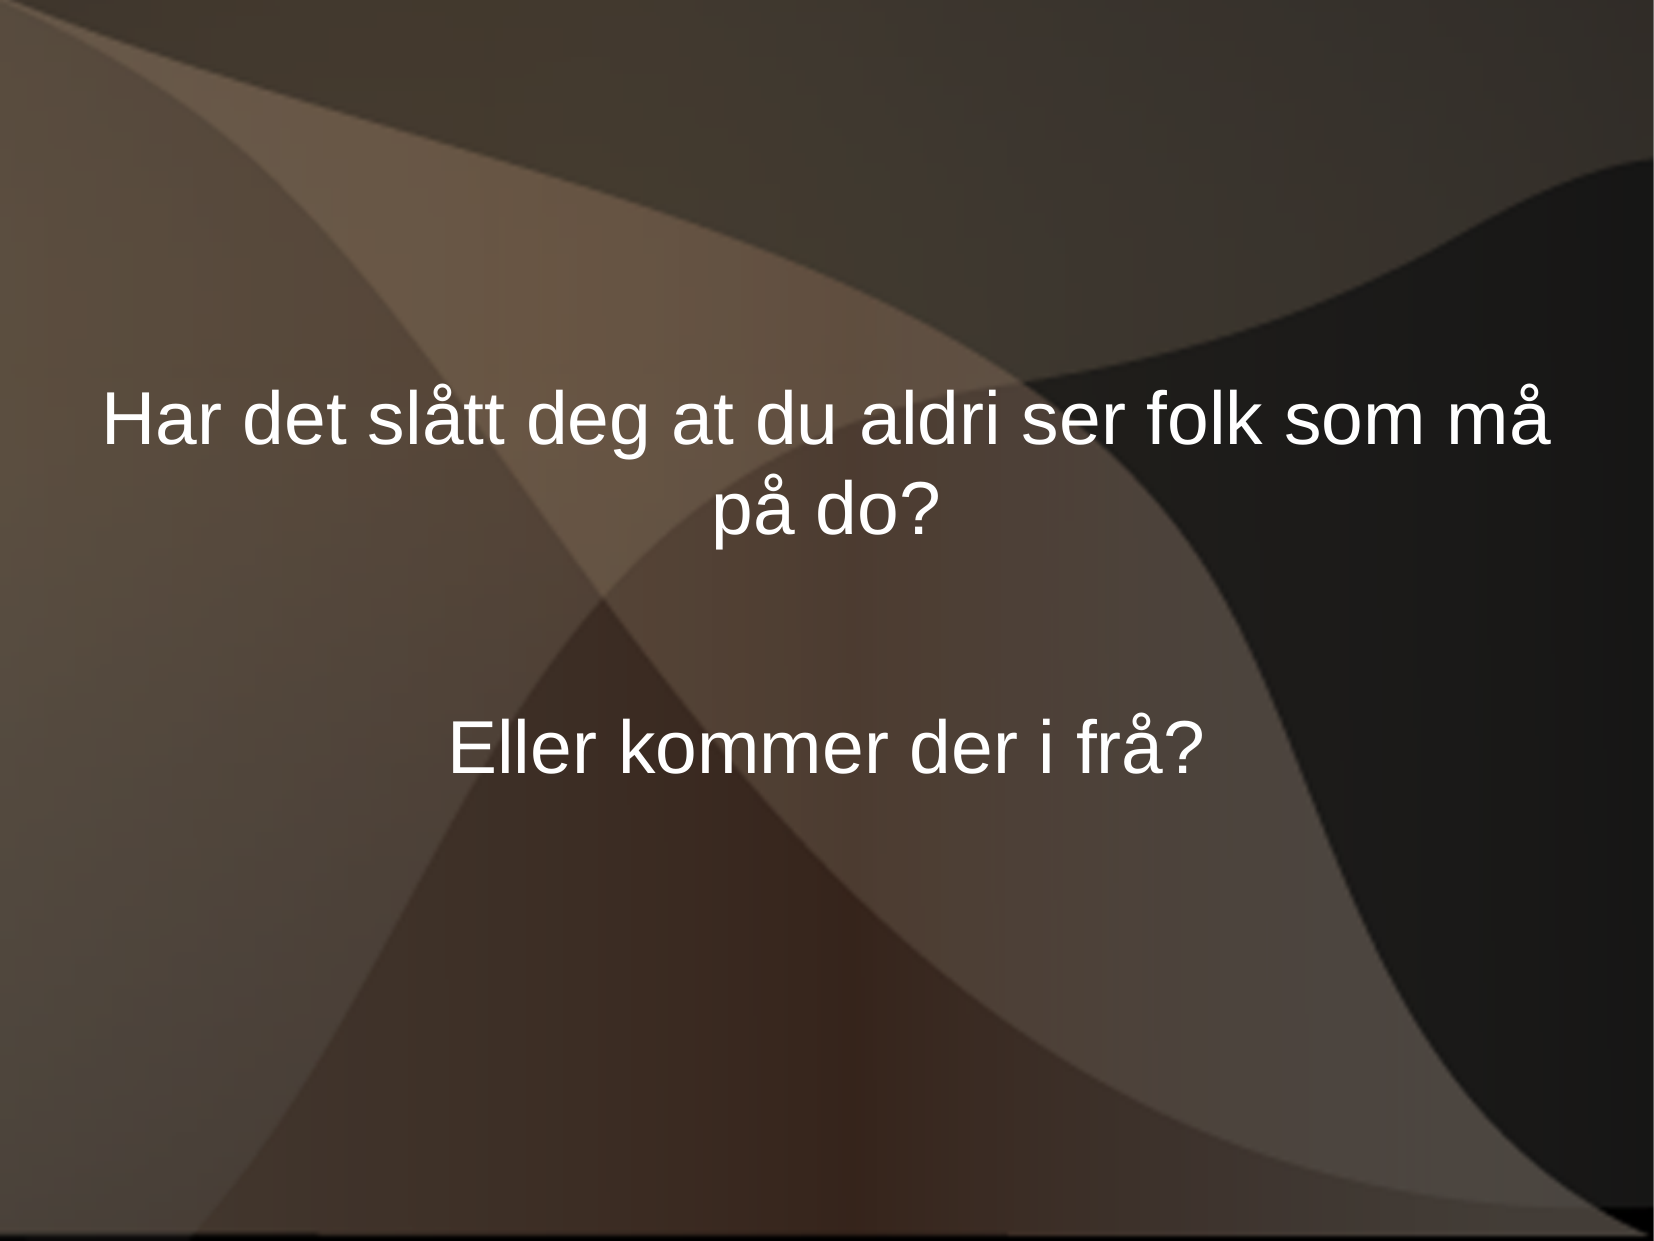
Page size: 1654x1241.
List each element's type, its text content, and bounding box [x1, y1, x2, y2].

subtitle Har det slått deg at du aldri ser folk som må på do? Eller kommer der i frå? [82, 49, 1571, 1109]
